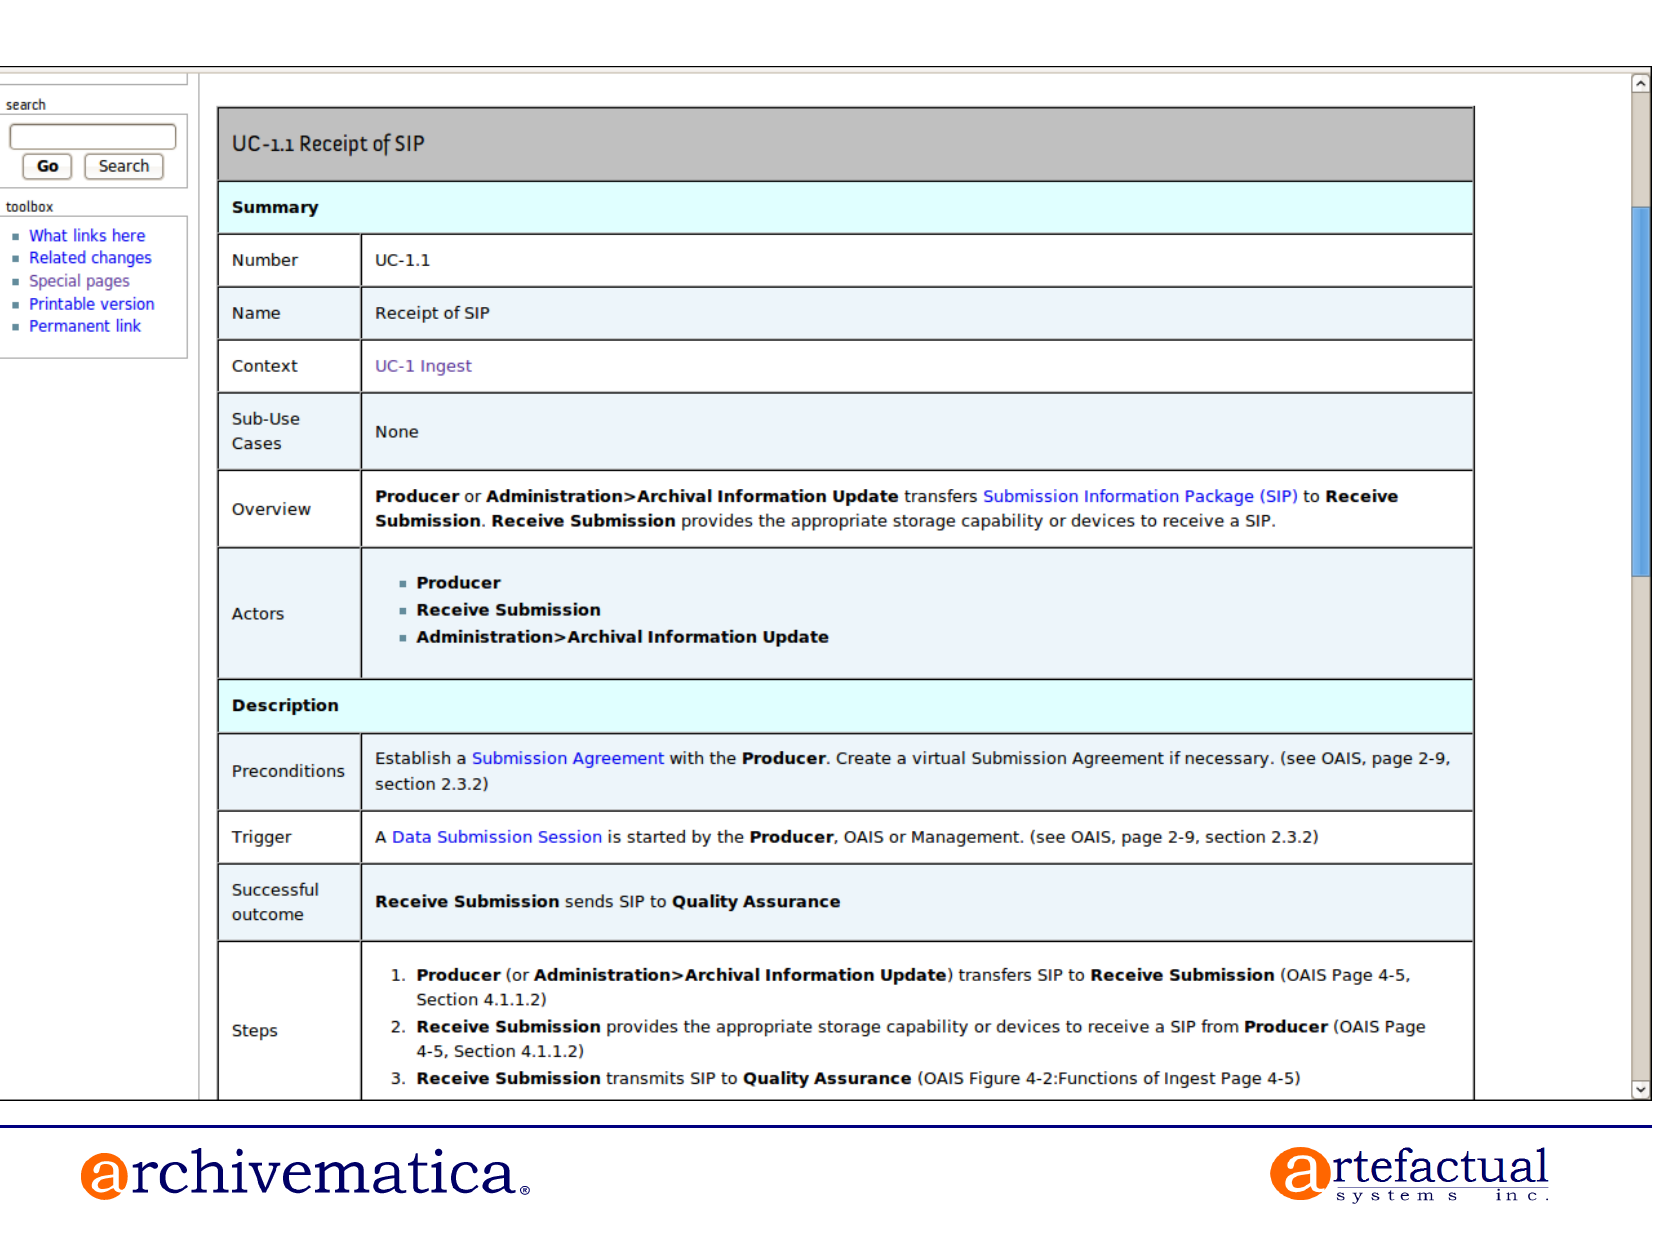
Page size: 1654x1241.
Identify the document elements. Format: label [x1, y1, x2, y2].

picture [1263, 1139, 1560, 1211]
picture [0, 66, 1652, 1101]
picture [81, 1133, 531, 1216]
